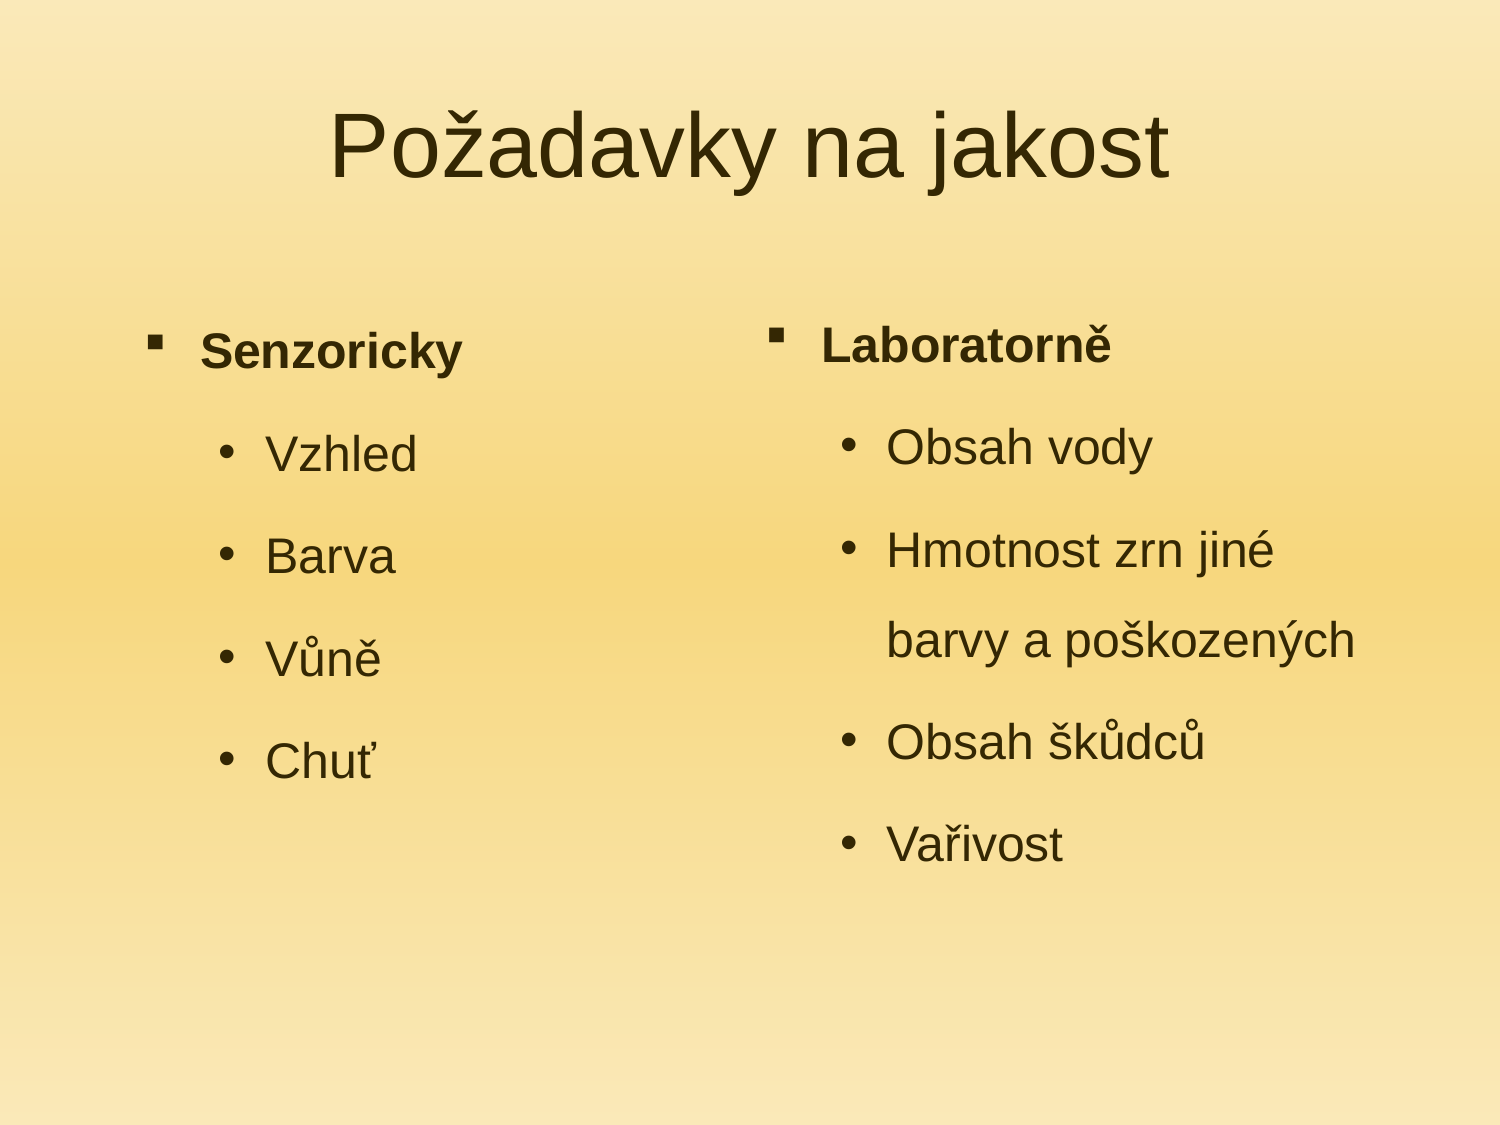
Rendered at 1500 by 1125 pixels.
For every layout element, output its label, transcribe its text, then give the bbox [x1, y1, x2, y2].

list Laboratorně Obsah vody Hmotnost zrn jiné barvy a poškozených Obsah škůdců Vařivost [749, 304, 1375, 1020]
title Požadavky na jakost [112, 78, 1388, 204]
list Senzoricky Vzhled Barva Vůně Chuť [128, 281, 754, 1020]
